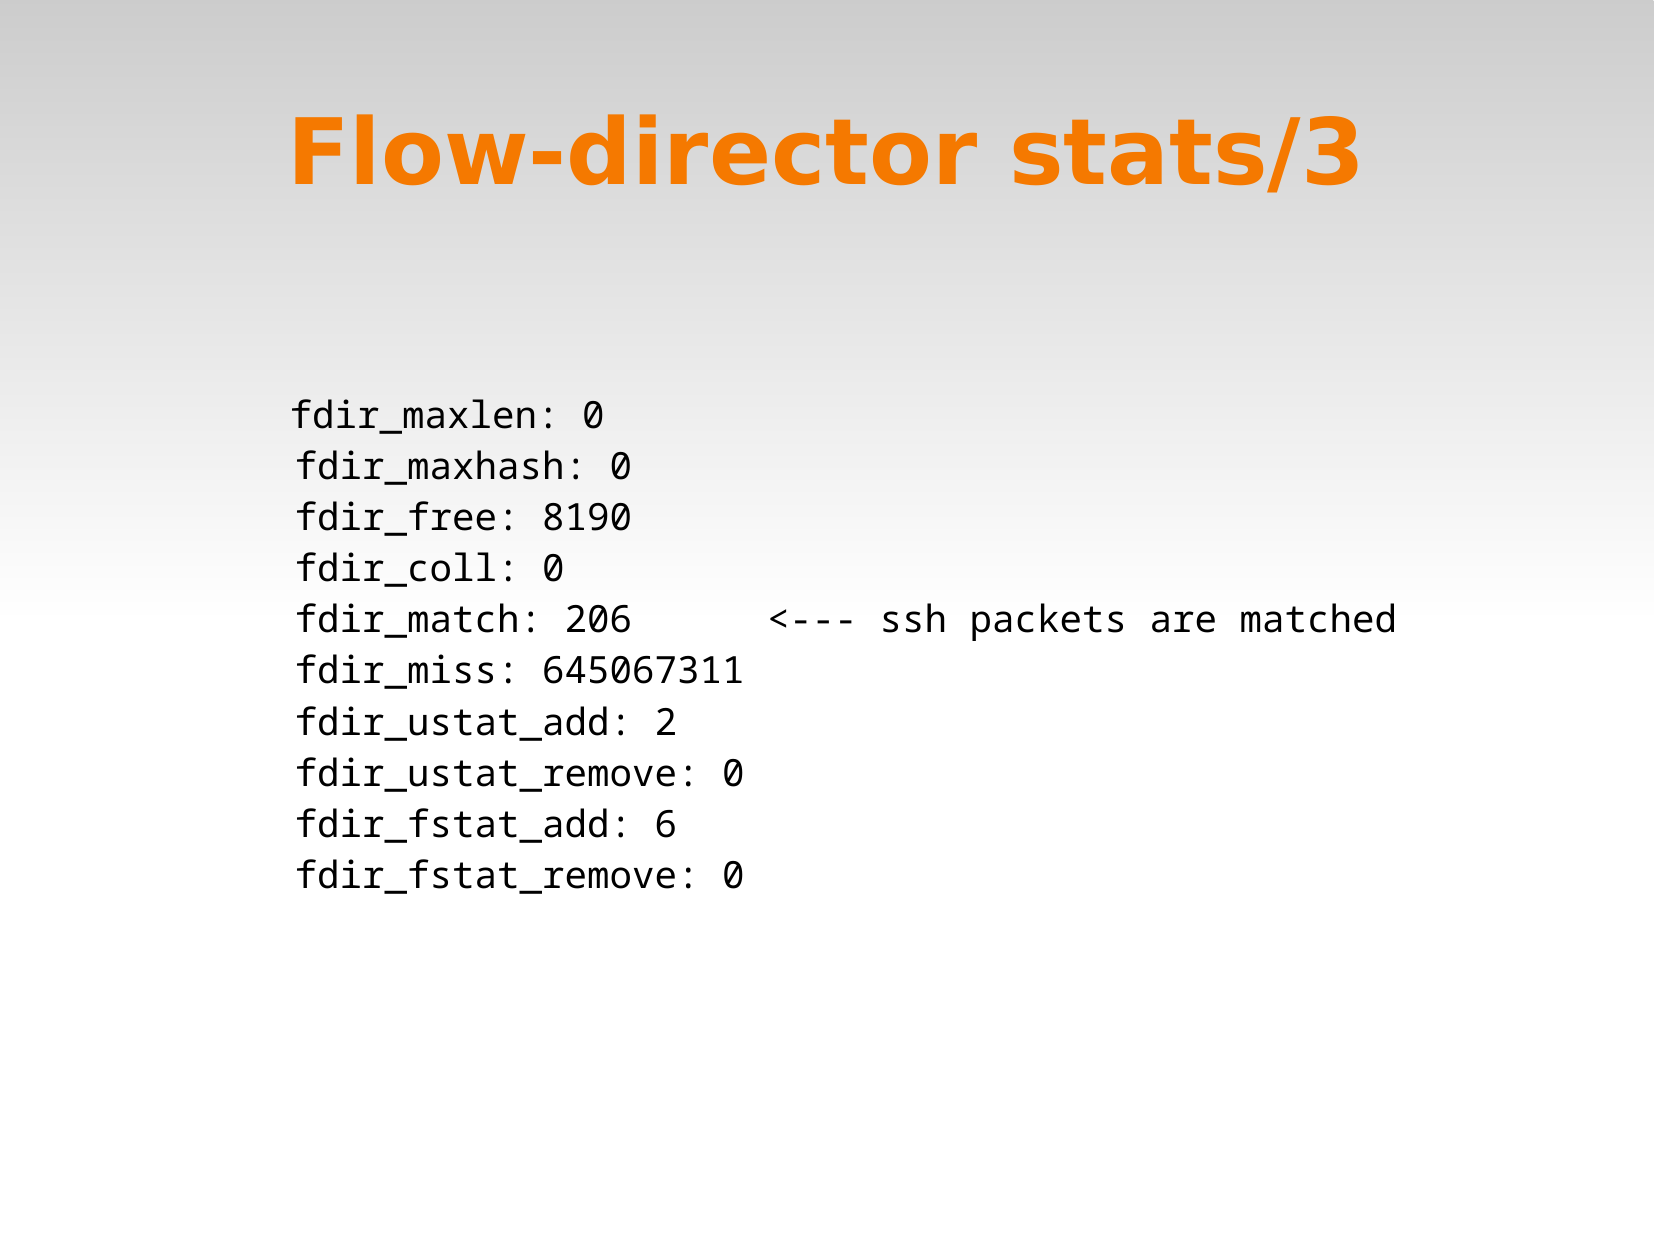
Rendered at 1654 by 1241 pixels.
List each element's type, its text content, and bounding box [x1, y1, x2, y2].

title Flow-director stats/3 [82, 49, 1571, 257]
text_box [84, 329, 1556, 896]
text_box fdir_maxlen: 0 fdir_maxhash: 0 fdir_free: 8190 fdir_coll: 0 fdir_match: 206 <--- ssh packets are matched fdir_miss: 645067311 fdir_ustat_add: 2 fdir_ustat_remove: 0 fdir_fstat_add: 6 fdir_fstat_remove: 0 [167, 381, 1426, 1051]
